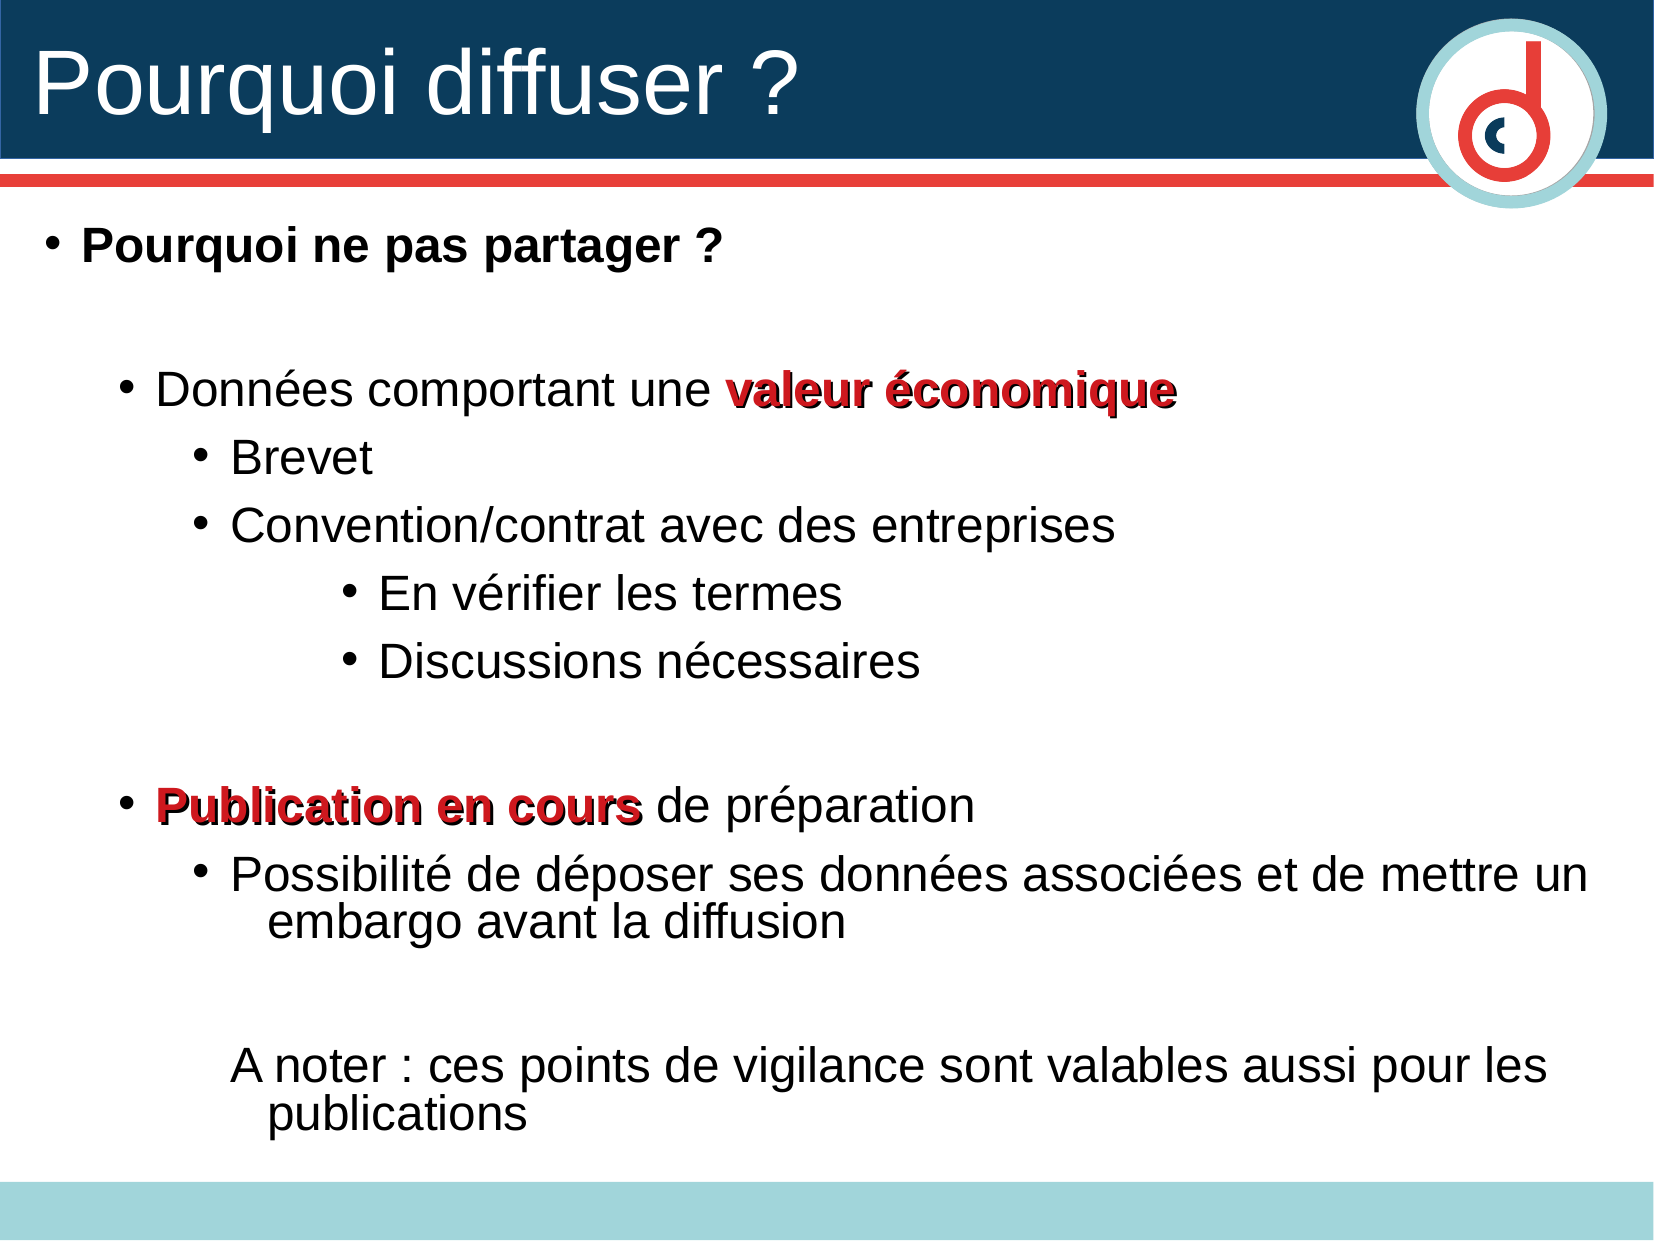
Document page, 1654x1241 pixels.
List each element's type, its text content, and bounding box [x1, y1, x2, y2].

title Pourquoi diffuser ? [17, 11, 1412, 159]
text_box Pourquoi ne pas partager ? Données comportant une valeur économique Brevet Convention/contrat avec des entreprises En vérifier les termes Discussions nécessaires Publication en cours de préparation Possibilité de déposer ses données associées et de mettre un embargo avant la diffusion A noter : ces points de vigilance sont valables aussi pour les publications [29, 217, 1625, 1152]
